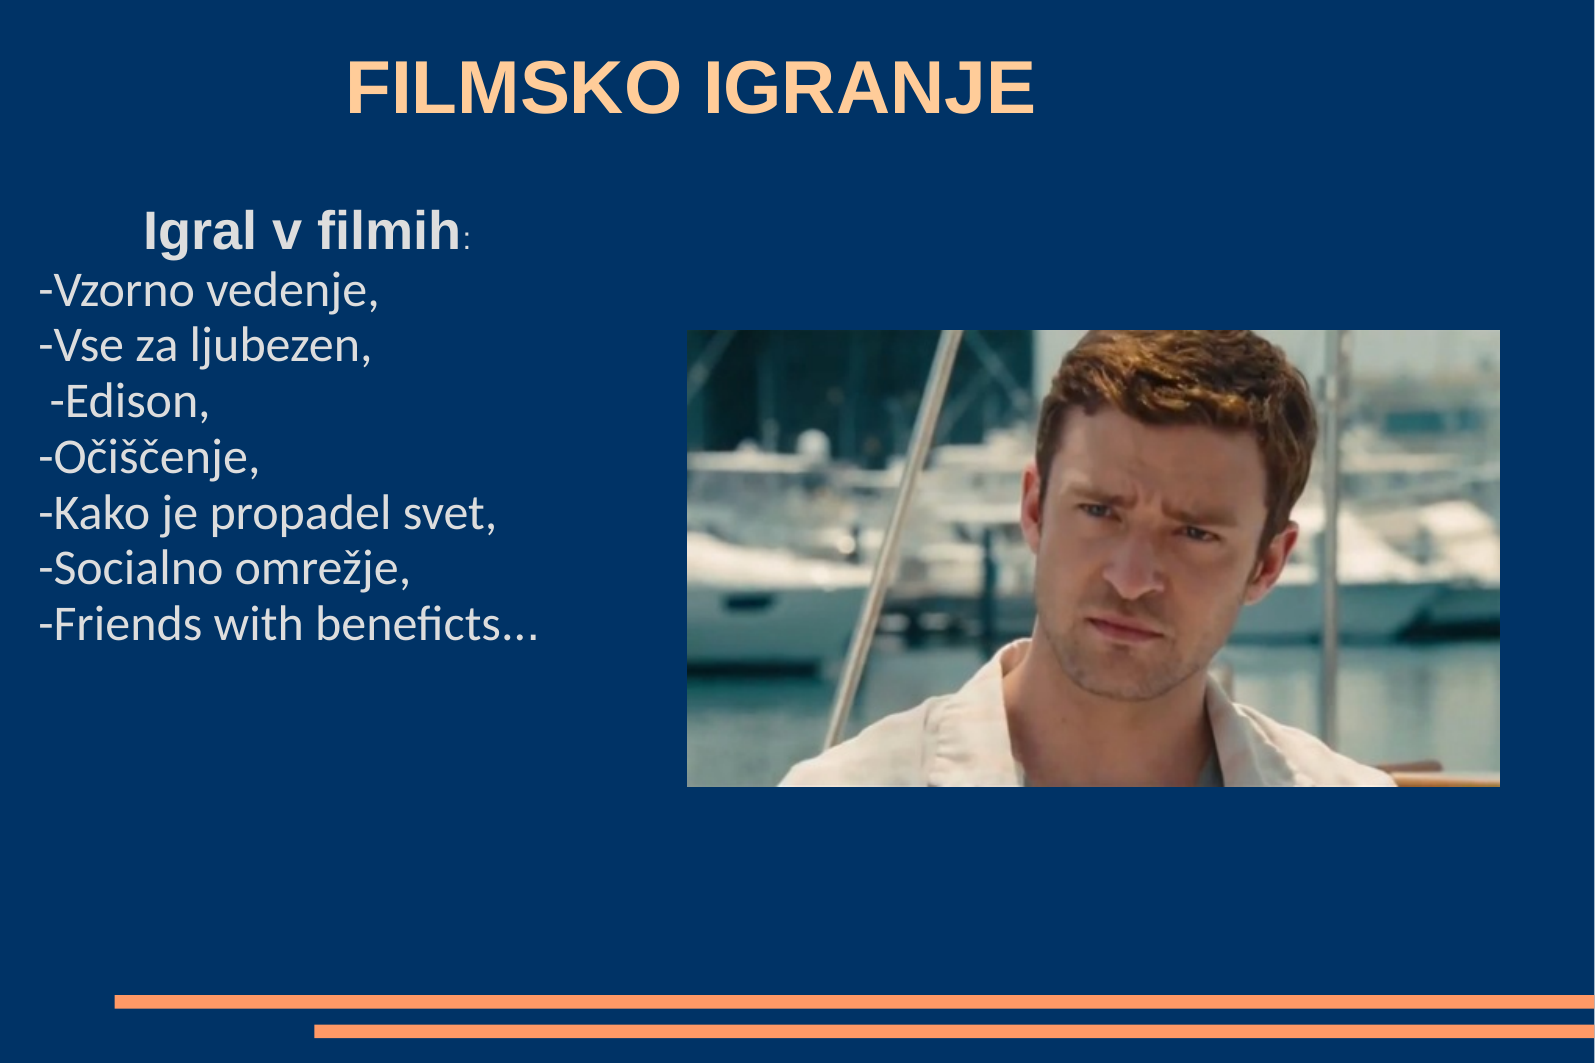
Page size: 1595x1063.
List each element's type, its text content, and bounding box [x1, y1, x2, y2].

picture [687, 330, 1500, 787]
text_box FILMSKO IGRANJE [330, 34, 1127, 249]
text_box Igral v filmih: -Vzorno vedenje, -Vse za ljubezen, -Edison, -Očiščenje, -Kako je propadel svet, -Socialno omrežje, -Friends with beneficts... [23, 193, 915, 912]
